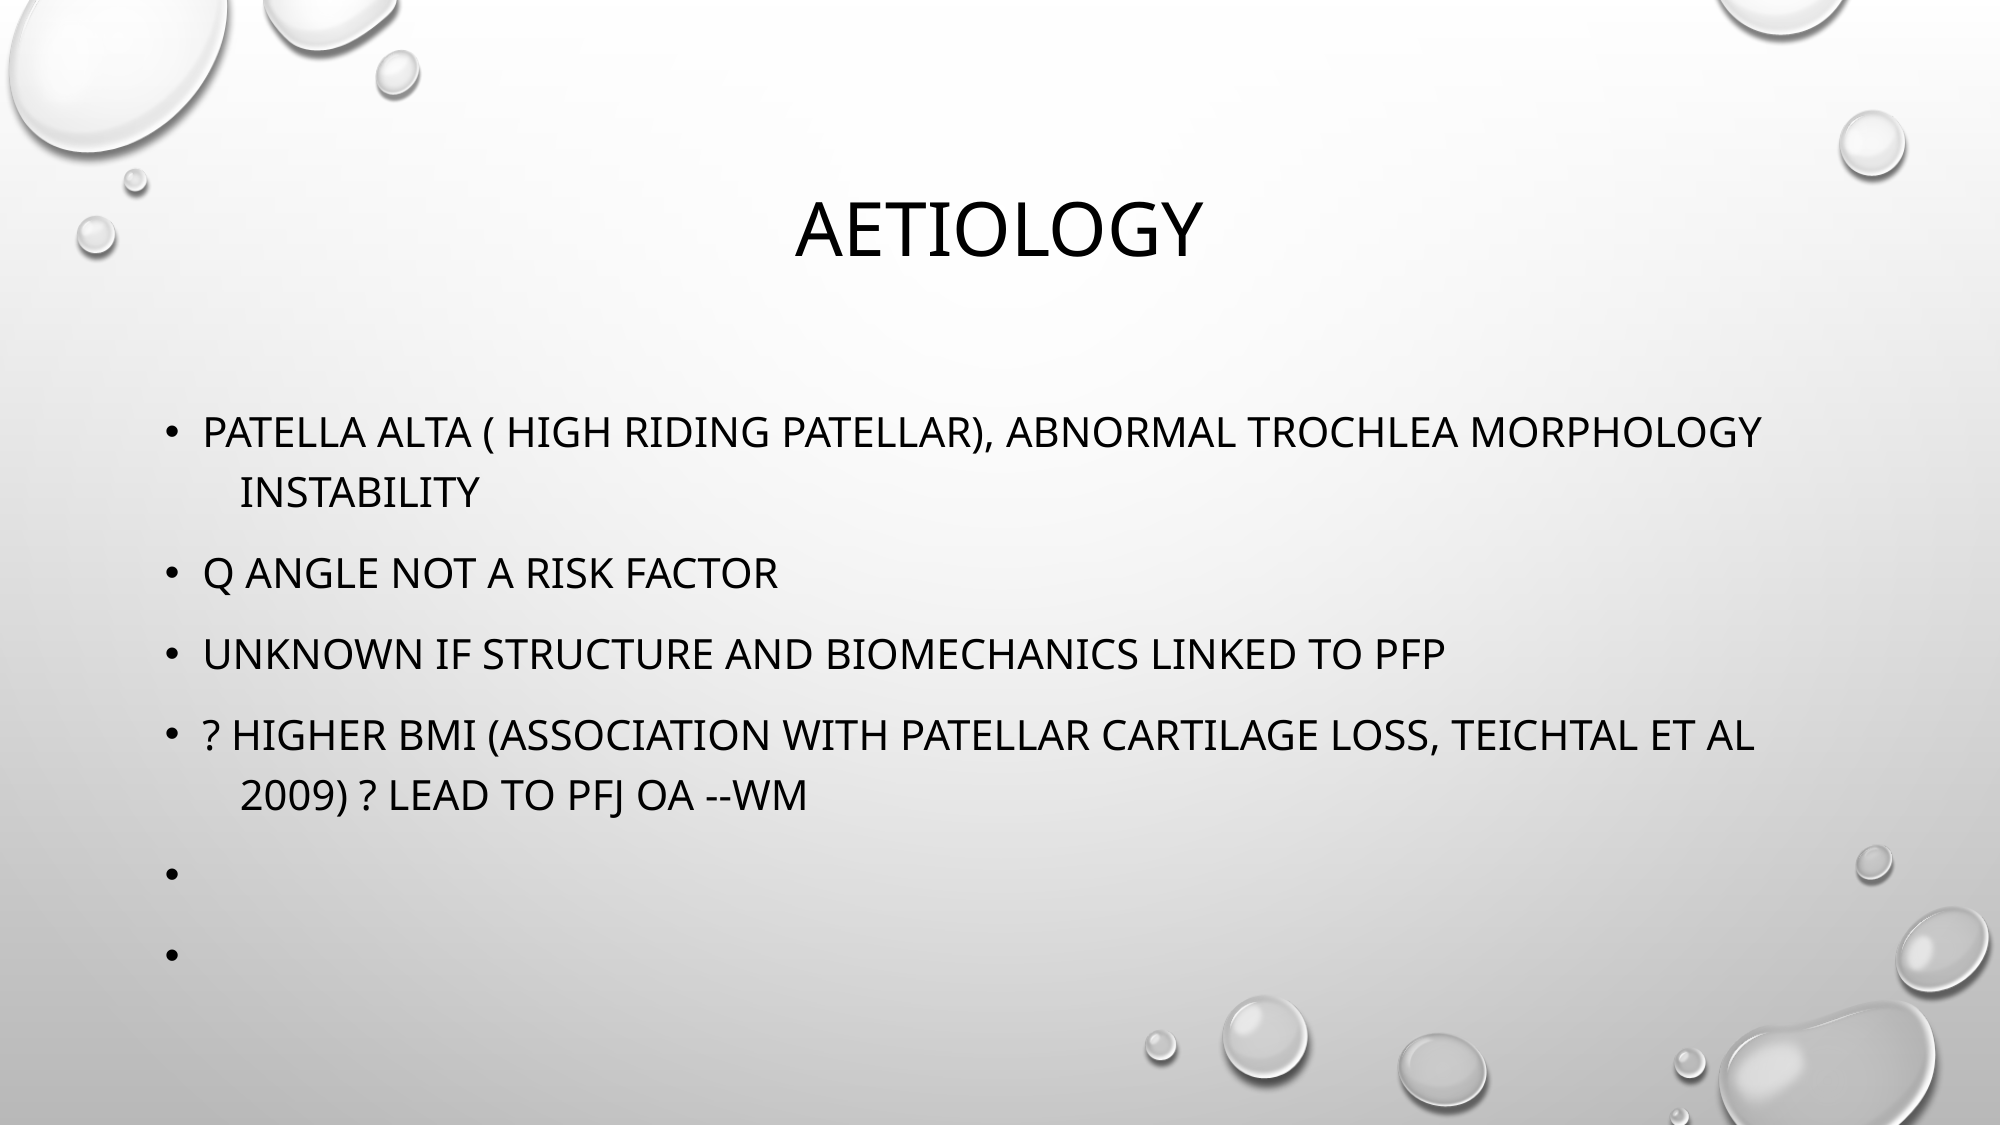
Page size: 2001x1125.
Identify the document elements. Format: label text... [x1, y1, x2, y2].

title Aetiology [149, 101, 1851, 364]
list Patella alta ( high riding patellar), abnormal trochlea morphology Instability Q angle not a risk factor Unknown if structure and biomechanics linked to PFP ? Higher bmi (association with patellar cartilage loss, Teichtal et al 2009) ? Lead to PFJ OA --WM [149, 388, 1850, 950]
